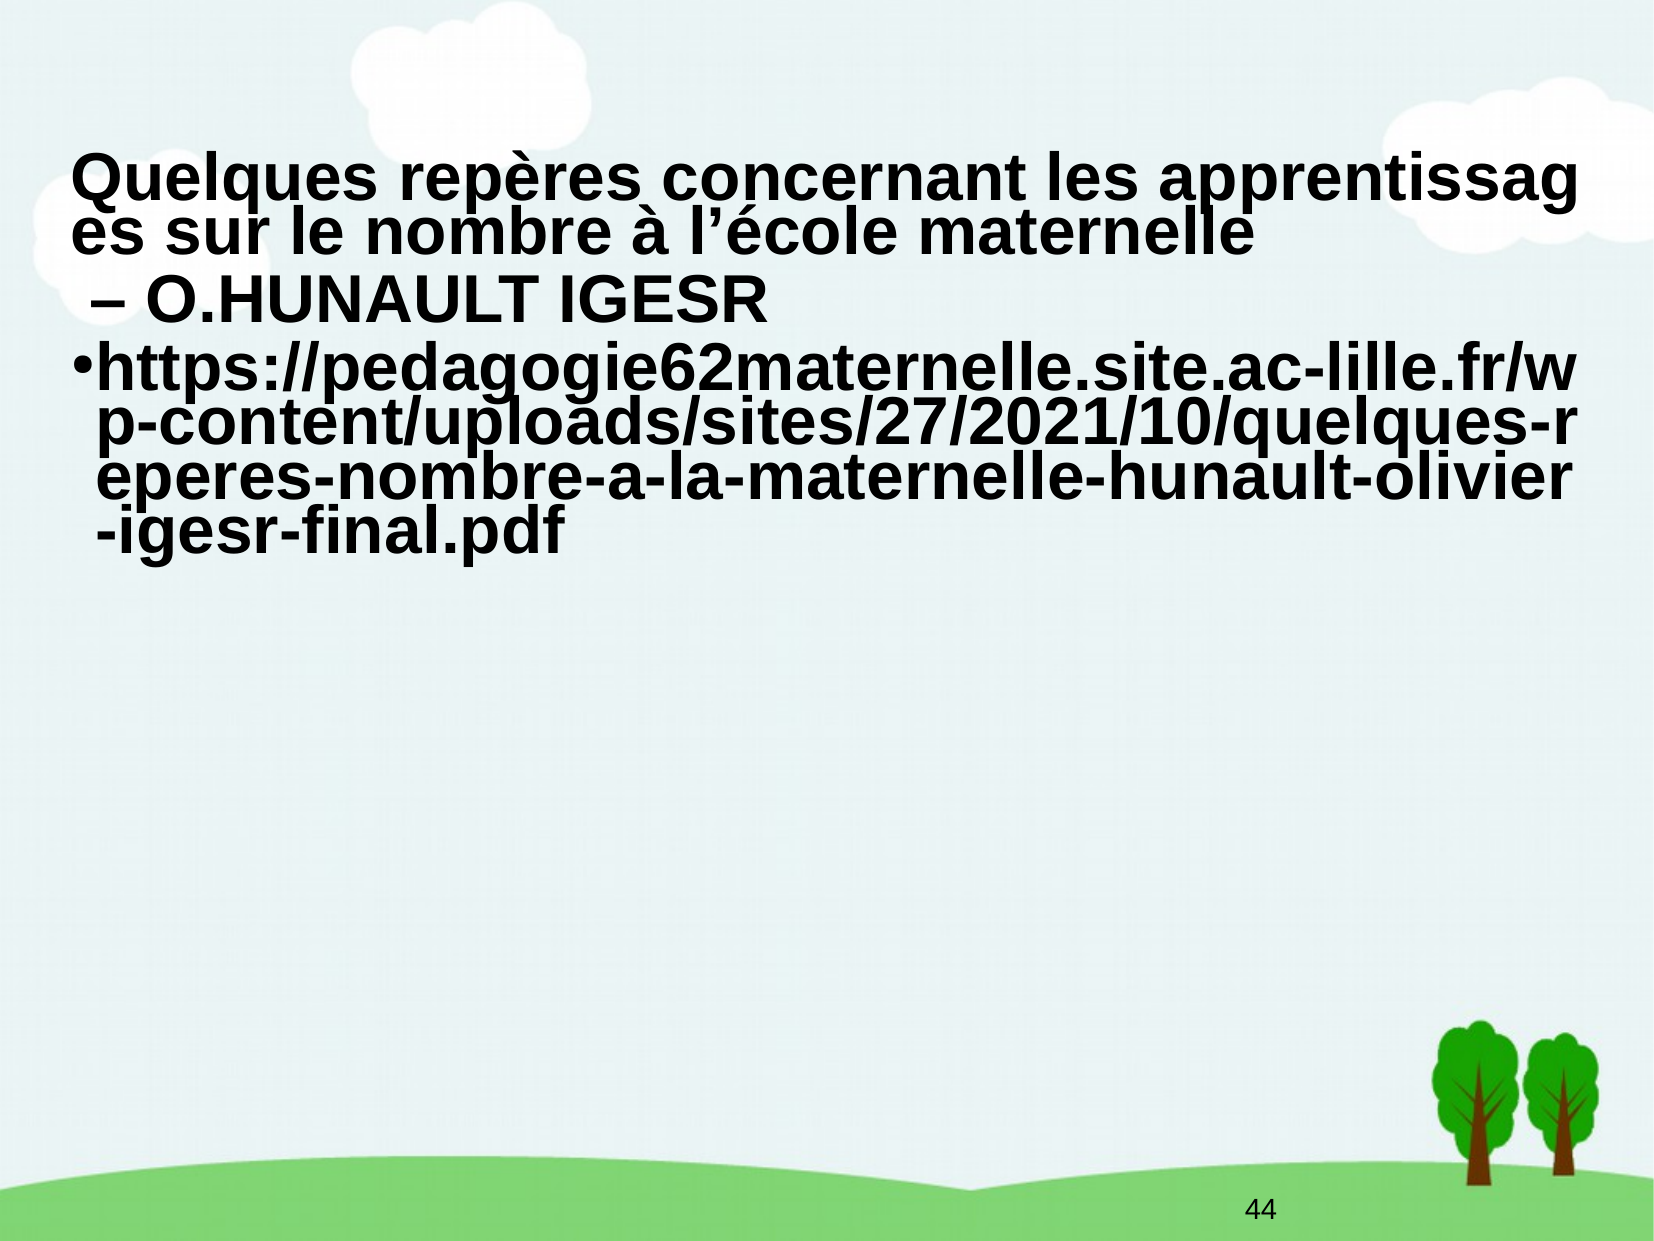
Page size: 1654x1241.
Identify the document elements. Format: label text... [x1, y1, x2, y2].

text_box Quelques repères concernant les apprentissages sur le nombre à l’école maternelle – O.HUNAULT IGESR https://pedagogie62maternelle.site.ac-lille.fr/wp-content/uploads/sites/27/2021/10/quelques-reperes-nombre-a-la-maternelle-hunault-olivier-igesr-final.pdf [70, 146, 1595, 1016]
picture [0, 0, 1654, 1241]
text_box <numéro> [1244, 1190, 1630, 1241]
